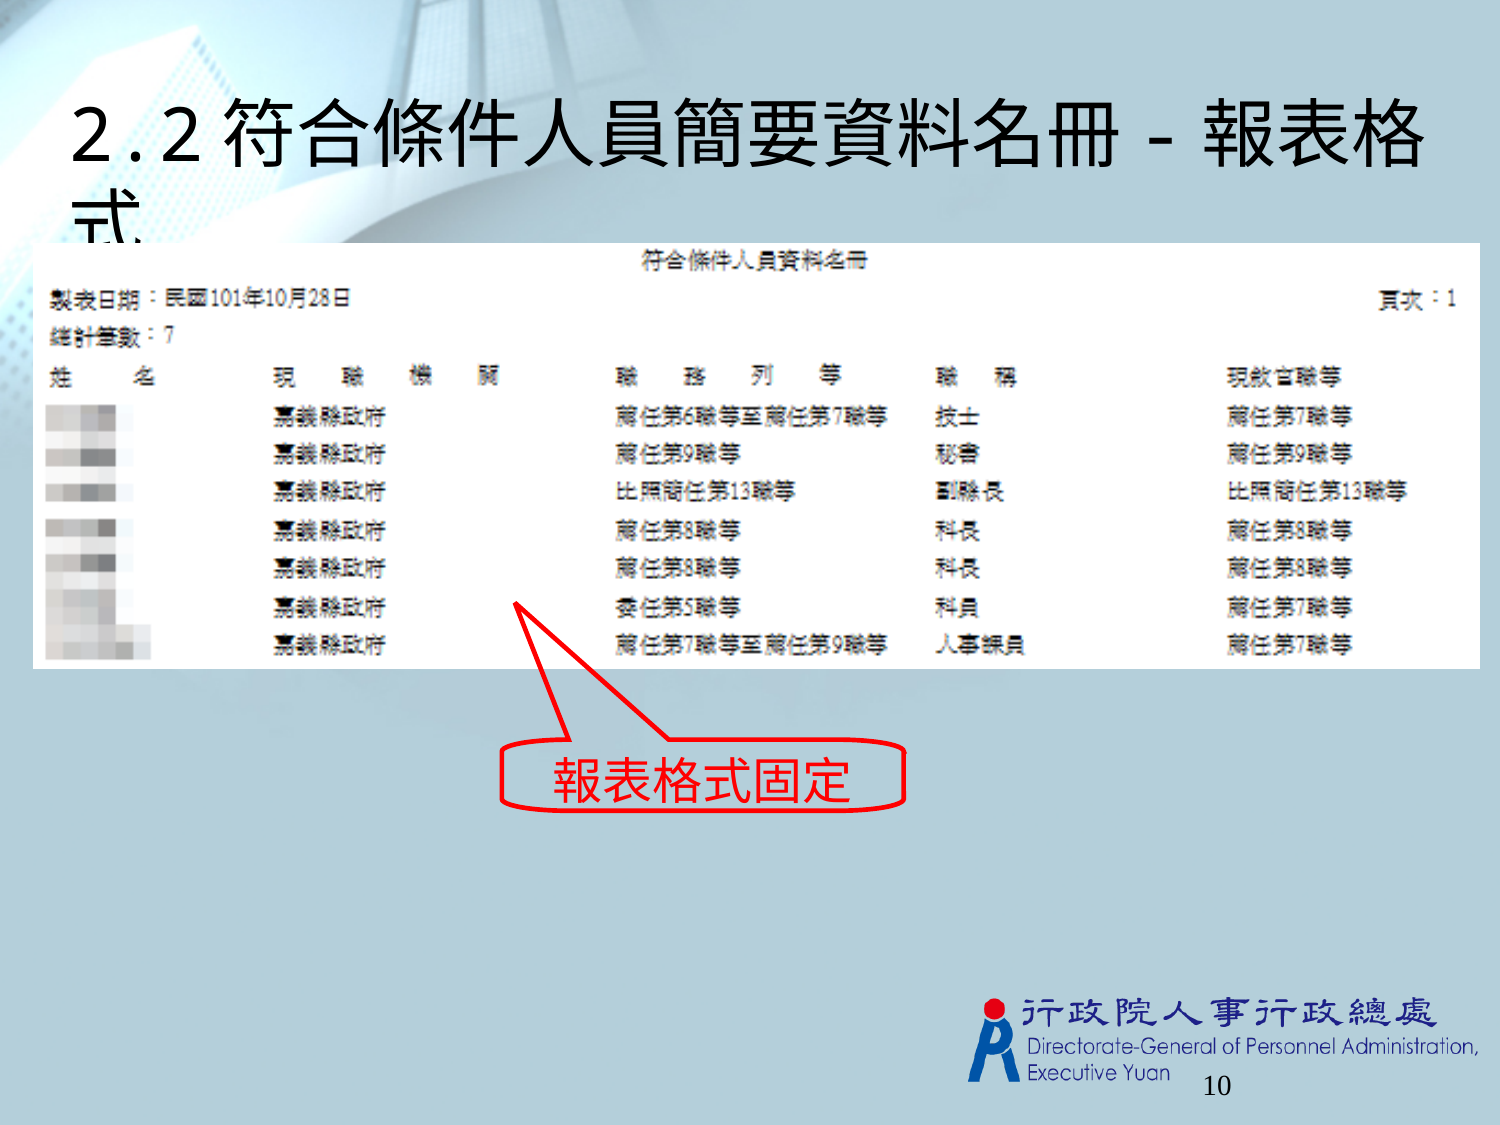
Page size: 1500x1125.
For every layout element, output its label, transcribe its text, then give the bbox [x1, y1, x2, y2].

text_box [1187, 1058, 1500, 1125]
text_box 2.2符合條件人員簡要資料名冊-報表格式 [53, 79, 1447, 243]
text_box 報表格式固定 [501, 602, 904, 811]
picture [33, 243, 1480, 669]
